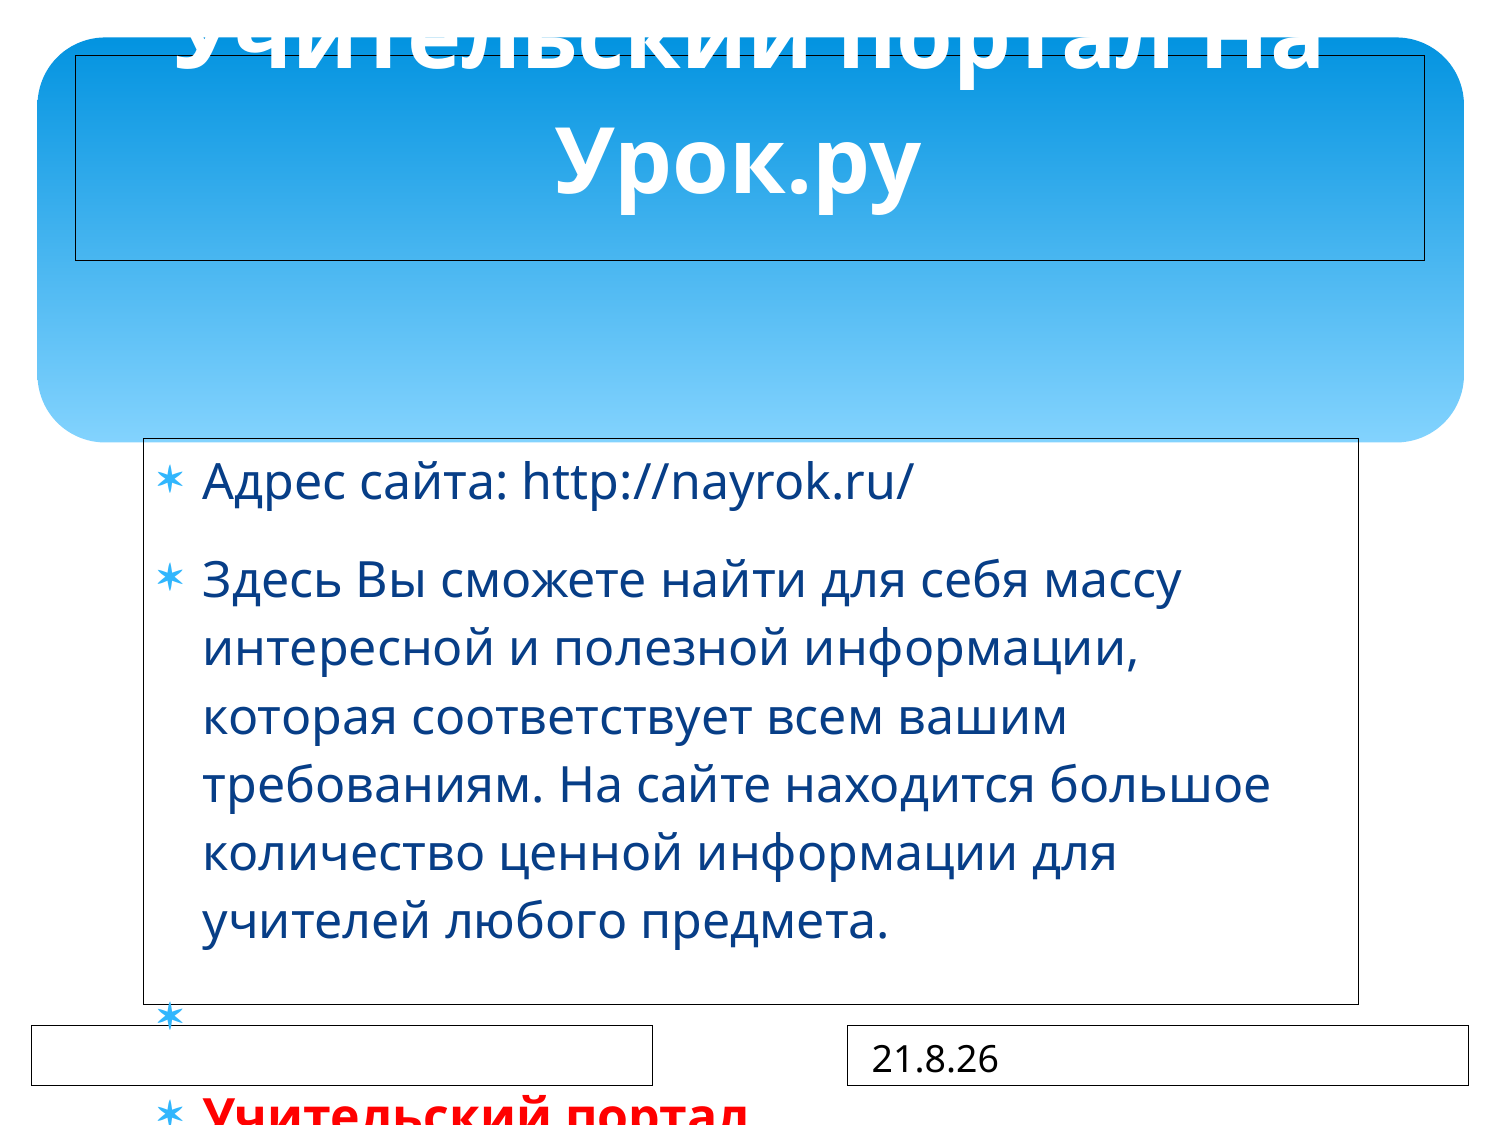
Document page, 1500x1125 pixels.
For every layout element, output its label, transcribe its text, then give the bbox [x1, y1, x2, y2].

list Адрес сайта: http://nayrok.ru/ Здесь Вы сможете найти для себя массу интересной и полезной информации, которая соответствует всем вашим требованиям. На сайте находится большое количество ценной информации для учителей любого предмета. Учительский портал Адрес сайта: http://www.uchportal.ru/ Учительский портал был, есть и всегда будет бесплатным сообществом учителей-предметников. Все материалы, представленные на портале, бесплатные, подтверждение о публикации также выписывается бесплатно, но при соблюдении определѐнных правил. Учебно-методический портал Адрес сайта: http://www.uchmet.ru/ Качество и актуальность работ – приоритет портала. Сайт удобен и прост в использовании. [143, 438, 1359, 1005]
title Учительский портал На Урок.ру [75, 55, 1425, 261]
